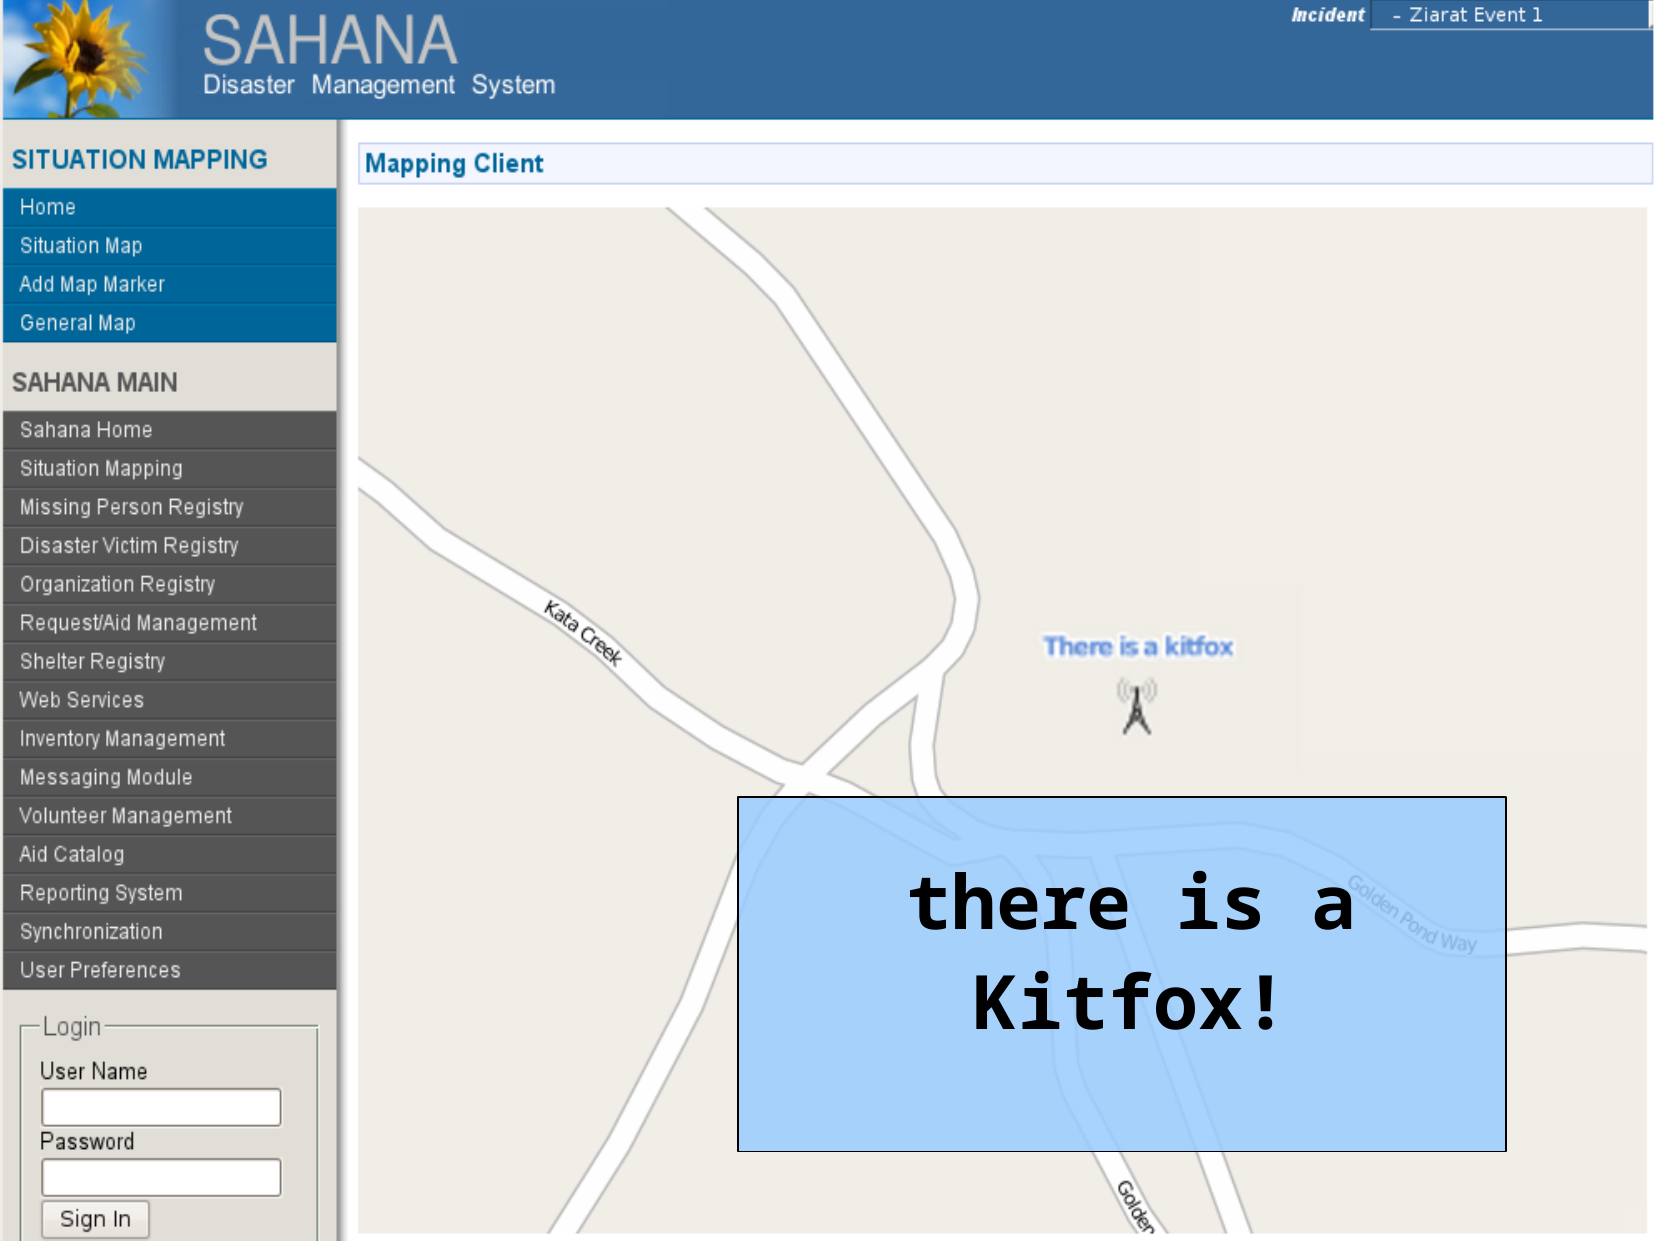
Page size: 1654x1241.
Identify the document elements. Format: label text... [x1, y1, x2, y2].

text_box there is a Kitfox! [785, 851, 1477, 1182]
picture [0, 0, 1654, 1241]
text_box [738, 797, 1507, 1152]
